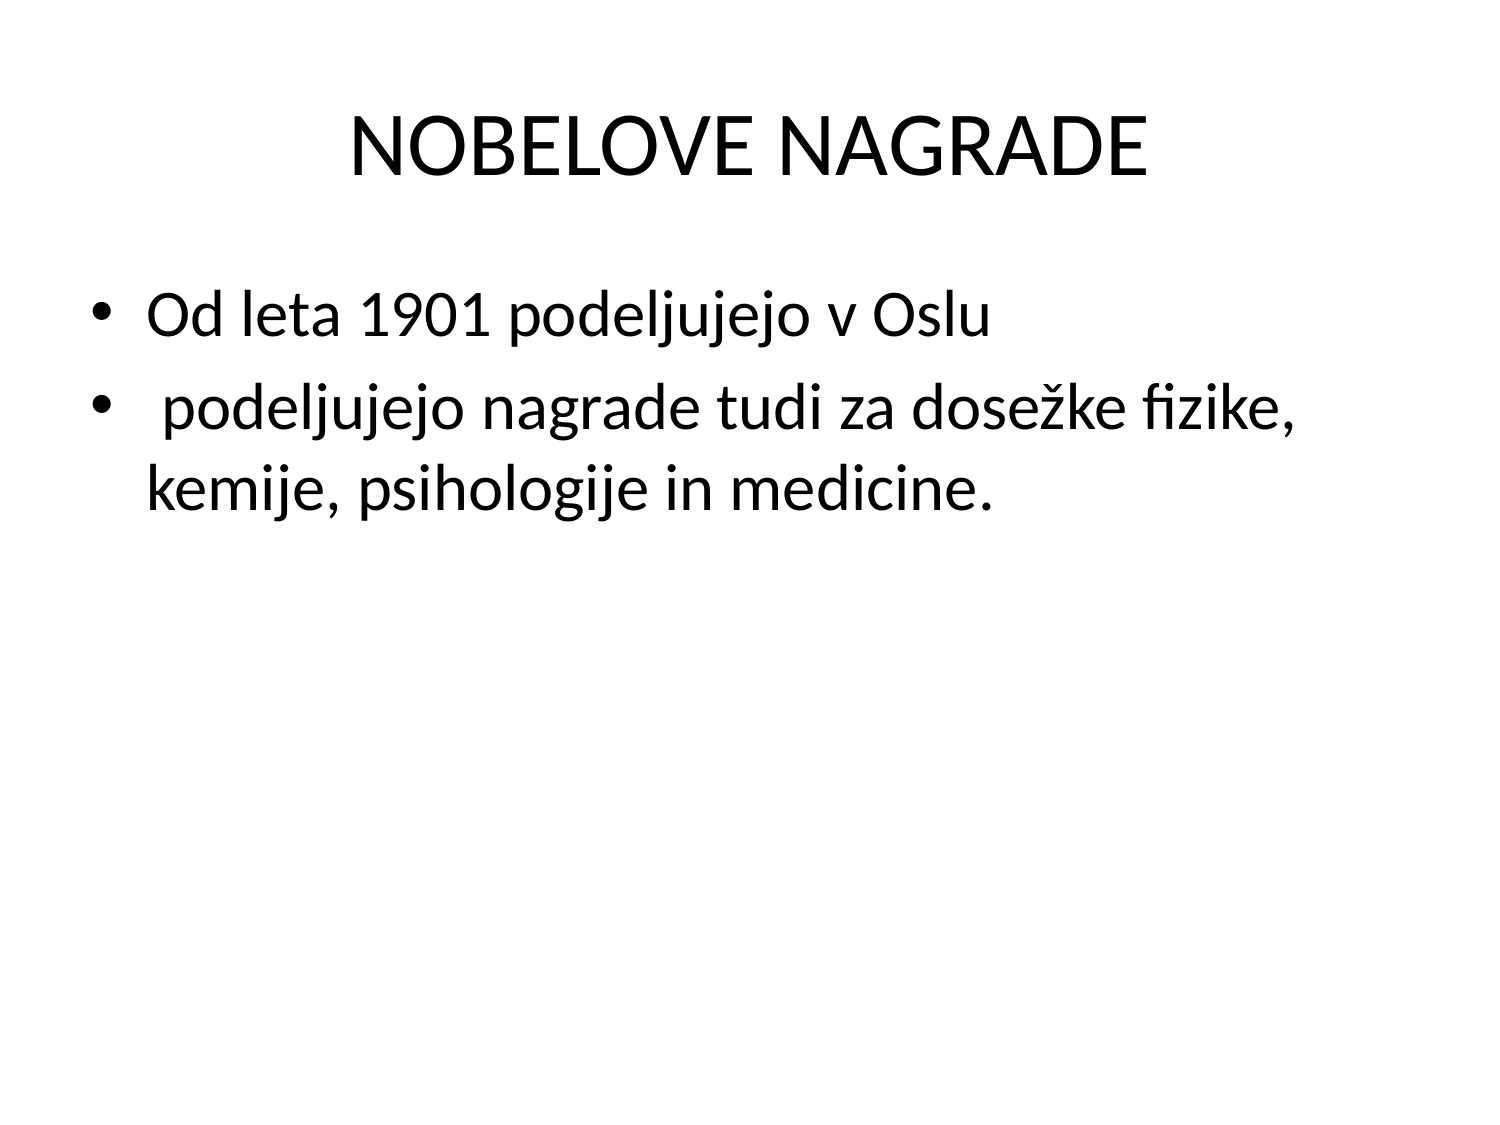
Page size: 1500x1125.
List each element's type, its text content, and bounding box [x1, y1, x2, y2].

title NOBELOVE NAGRADE [75, 45, 1425, 233]
list Od leta 1901 podeljujejo v Oslu podeljujejo nagrade tudi za dosežke fizike, kemije, psihologije in medicine. [75, 262, 1425, 1005]
